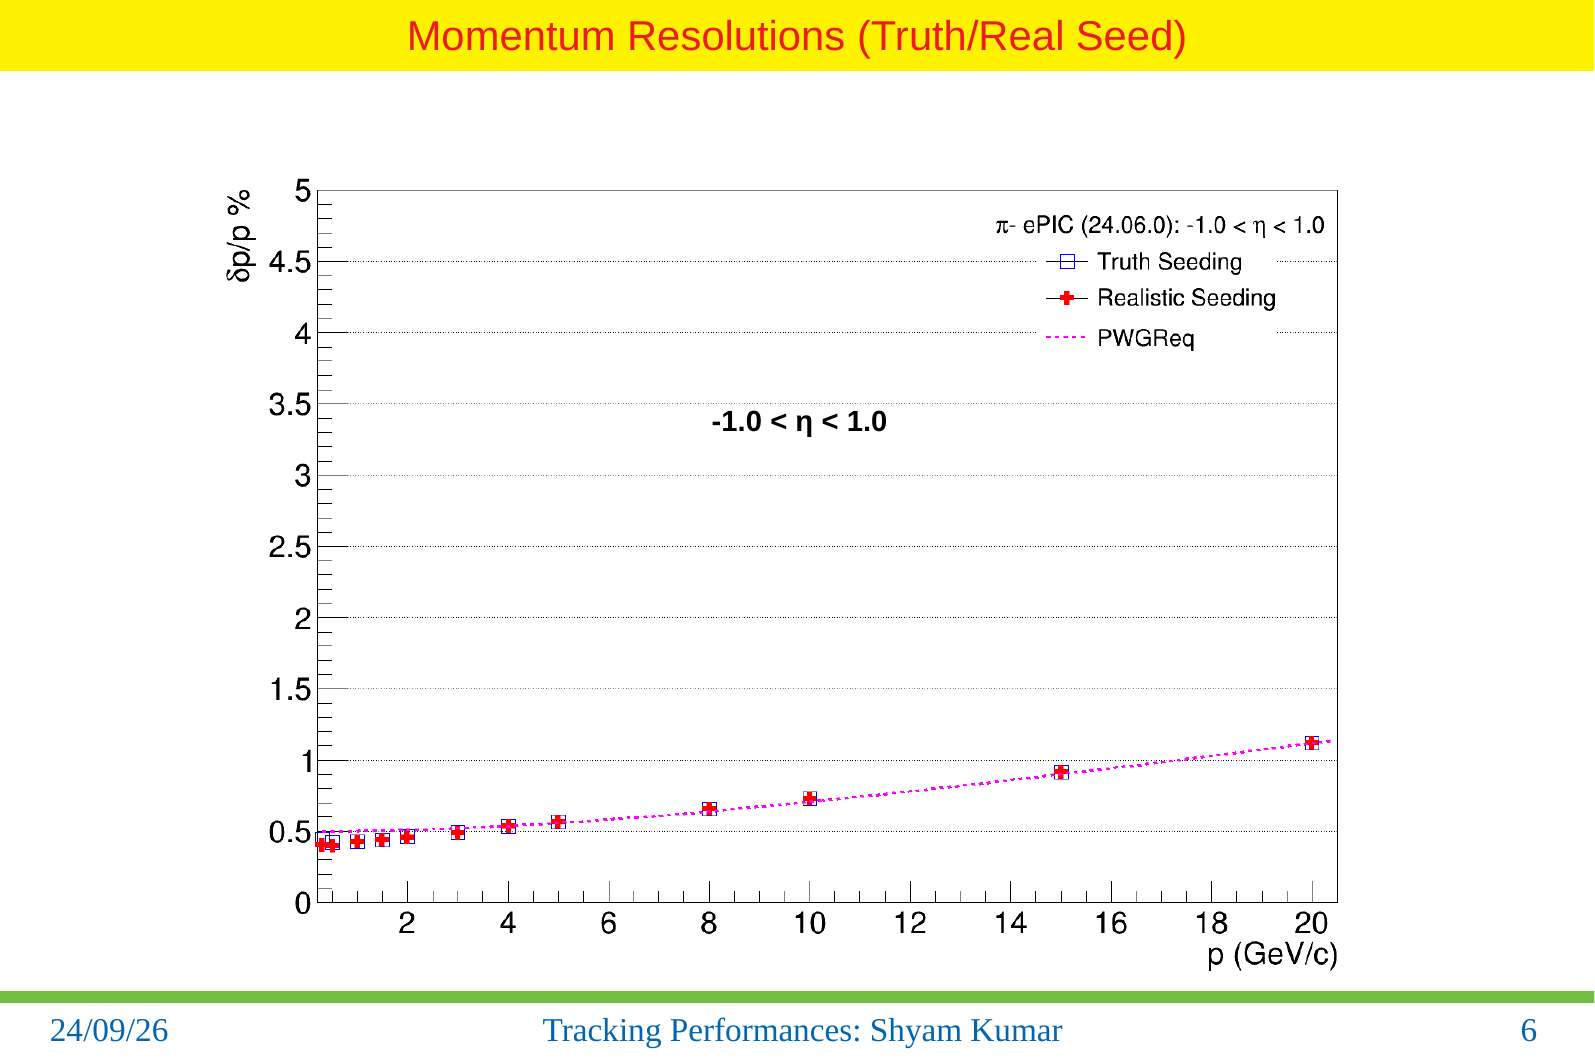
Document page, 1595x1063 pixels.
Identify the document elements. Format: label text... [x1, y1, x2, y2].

picture [197, 148, 1397, 986]
text_box -1.0 < η < 1.0 [696, 397, 910, 497]
title Momentum Resolutions (Truth/Real Seed) [0, 0, 1595, 71]
